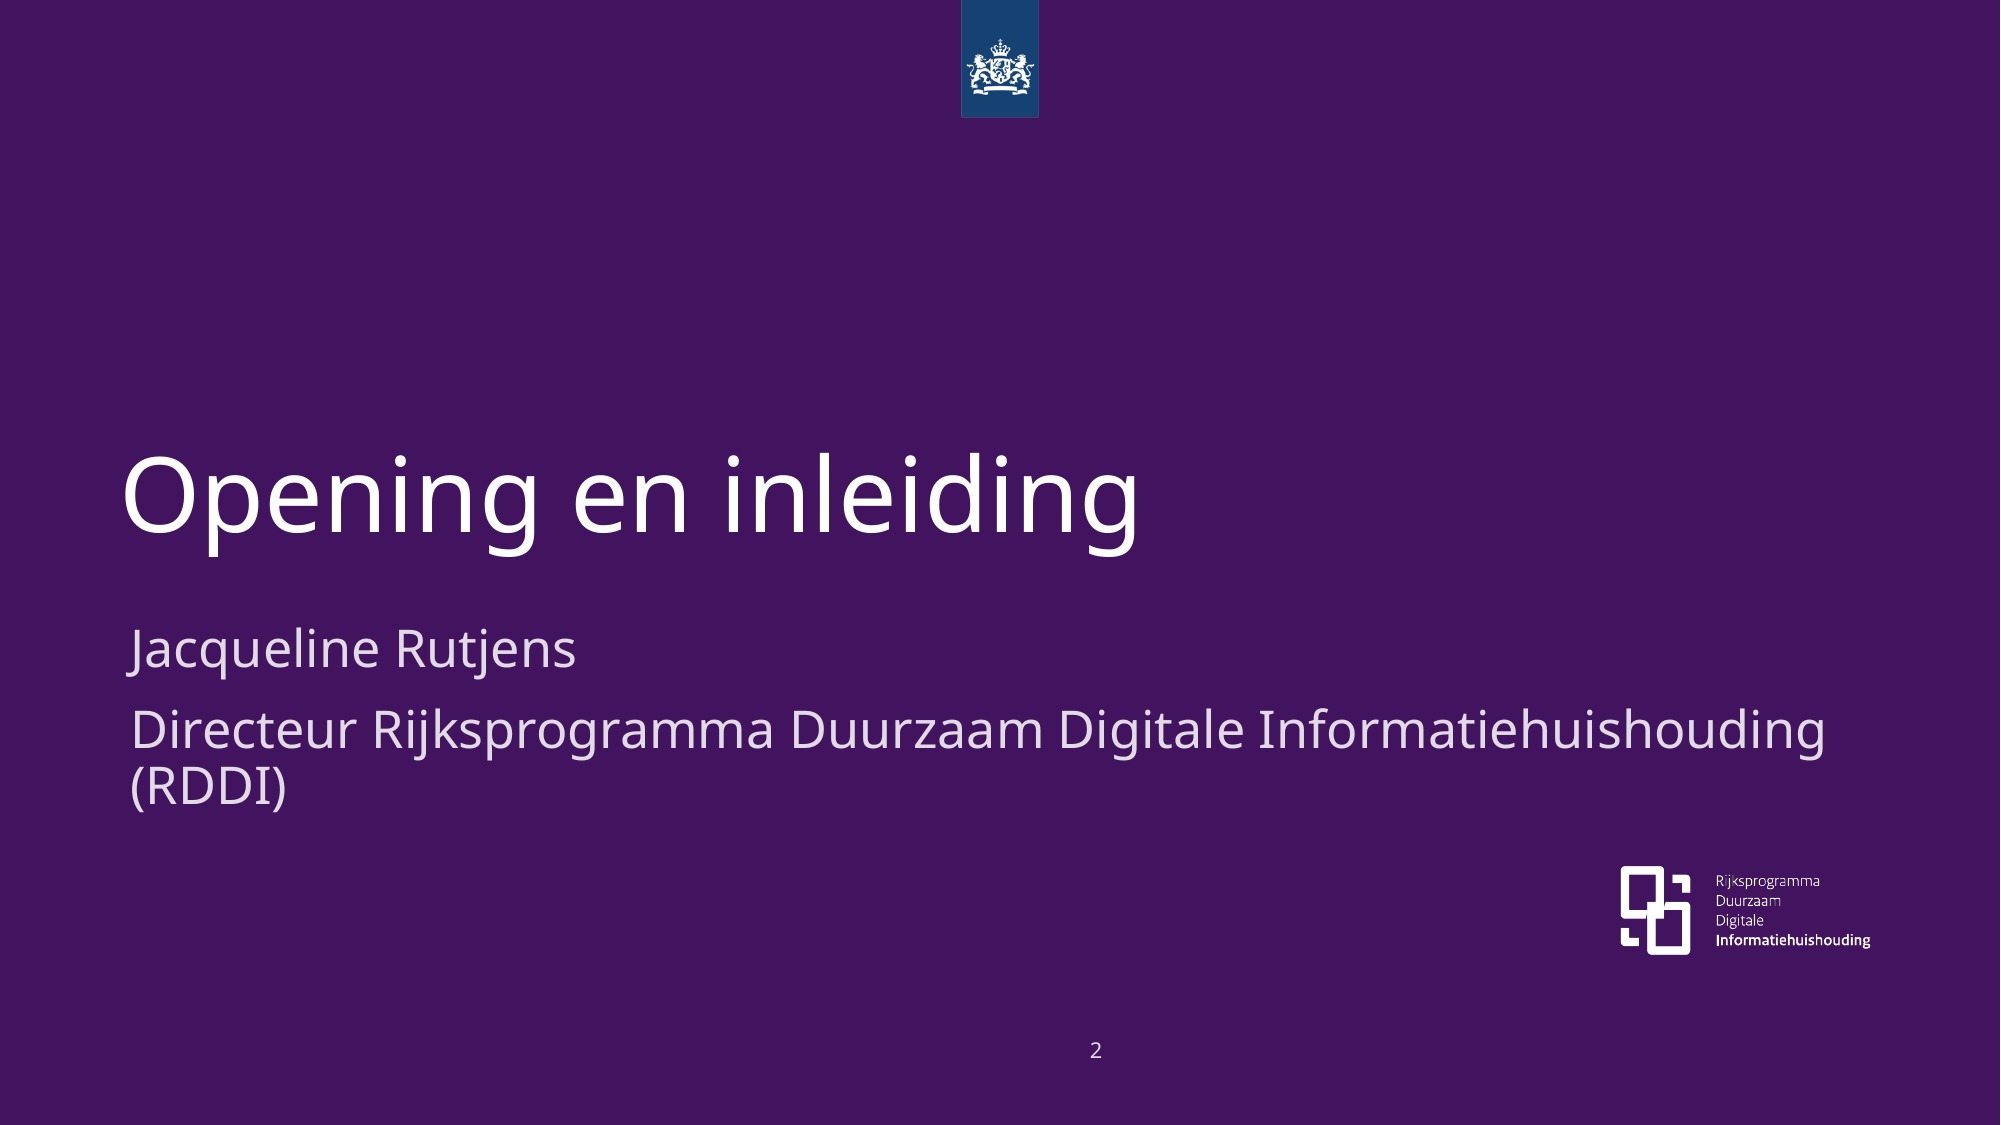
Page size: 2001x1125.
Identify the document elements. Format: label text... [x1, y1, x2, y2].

title Opening en inleiding [104, 172, 1897, 563]
subtitle Jacqueline Rutjens Directeur Rijksprogramma Duurzaam Digitale Informatiehuishouding (RDDI) [103, 607, 1918, 953]
text_box 2 [1074, 1020, 1897, 1074]
